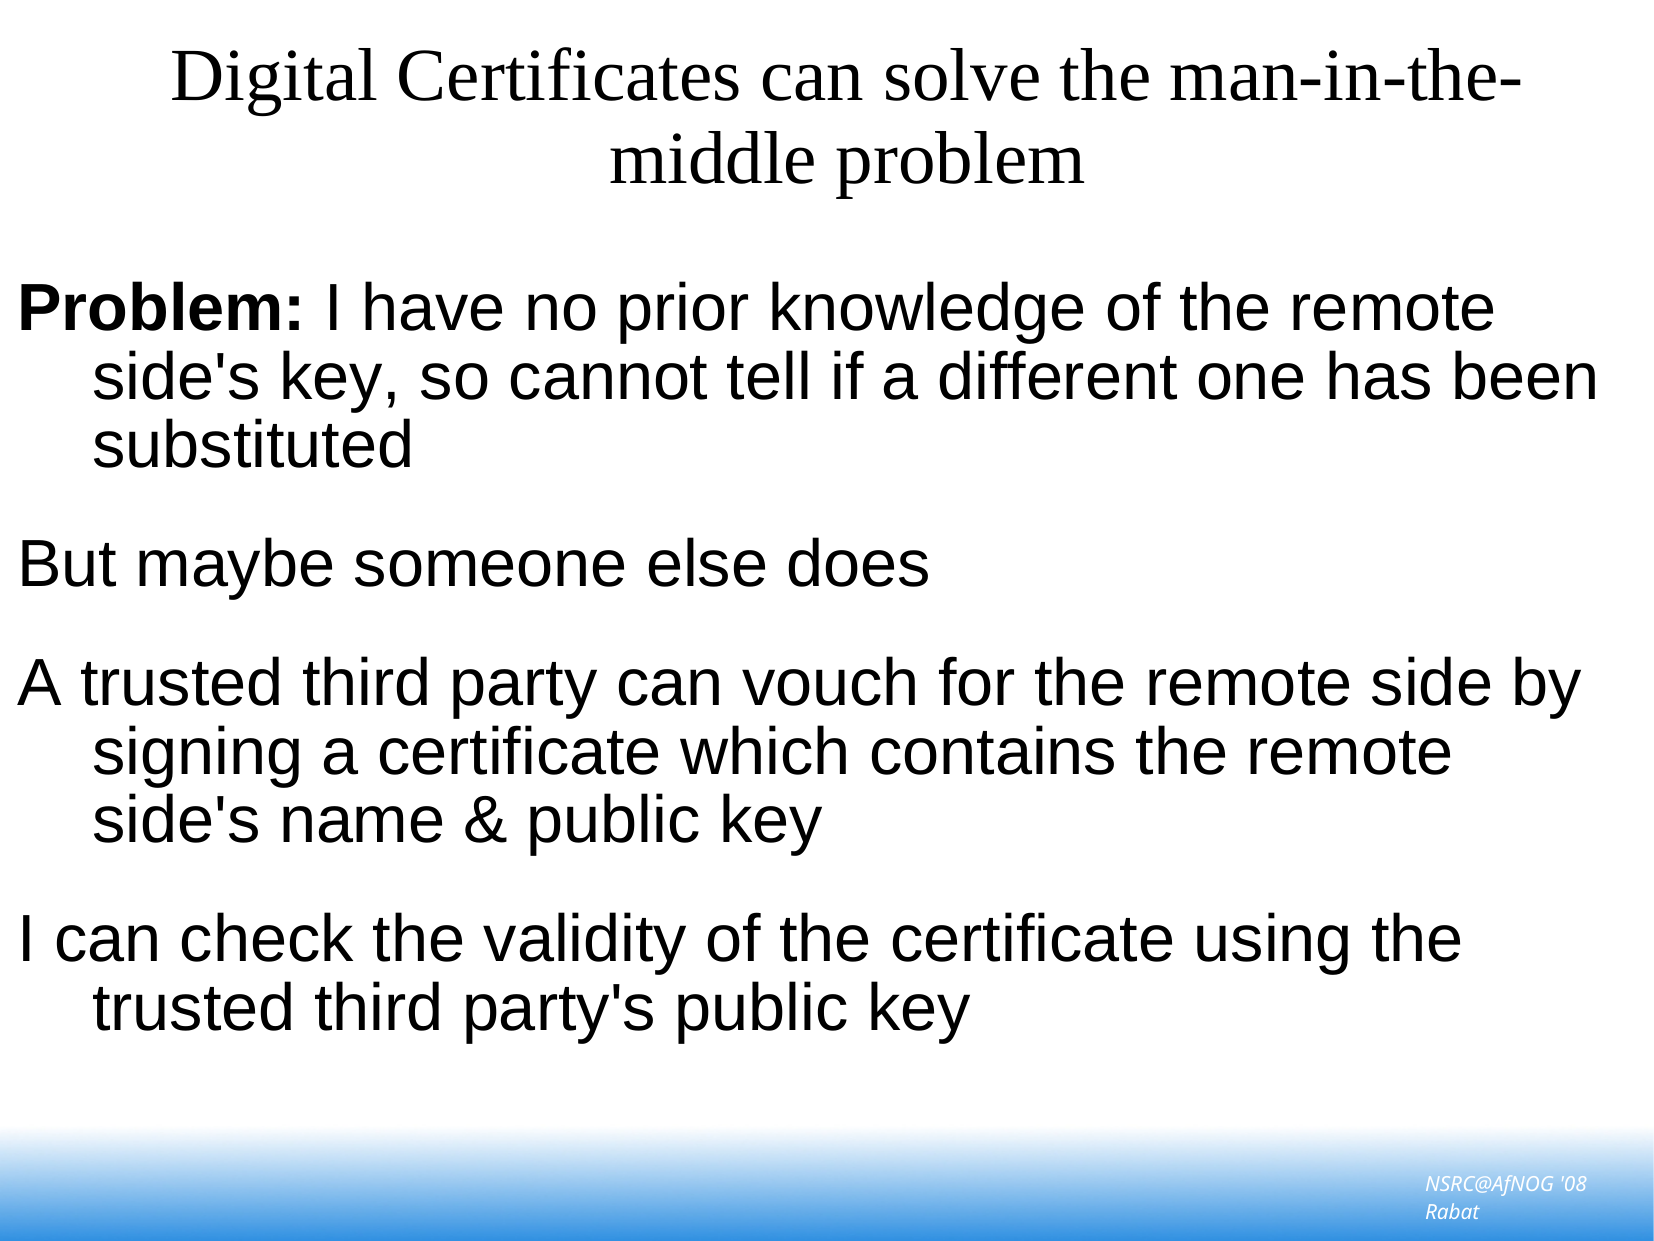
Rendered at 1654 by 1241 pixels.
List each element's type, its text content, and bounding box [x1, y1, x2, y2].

title Digital Certificates can solve the man-in-the-middle problem [135, 33, 1560, 223]
list Problem: I have no prior knowledge of the remote side's key, so cannot tell if a different one has been substituted But maybe someone else does A trusted third party can vouch for the remote side by signing a certificate which contains the remote side's name & public key I can check the validity of the certificate using the trusted third party's public key [17, 275, 1619, 1164]
picture [0, 1124, 1654, 1241]
